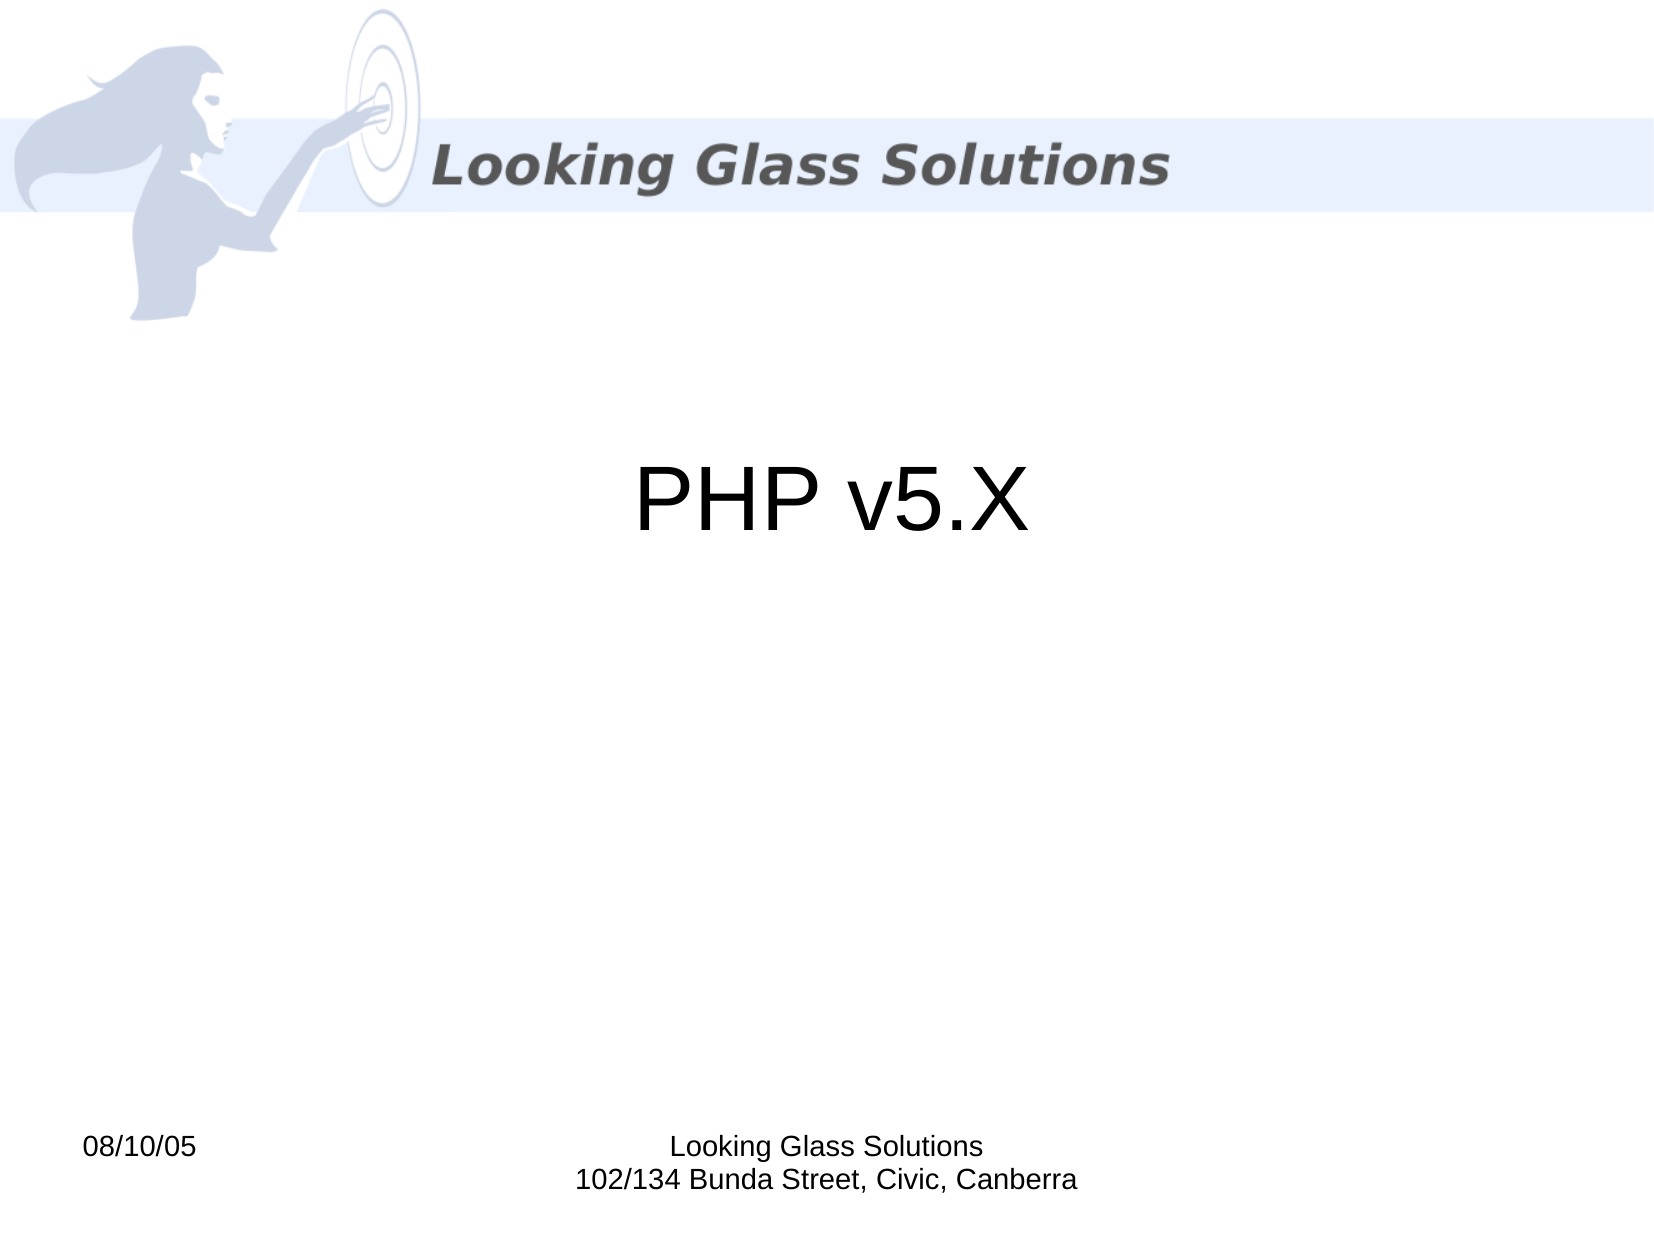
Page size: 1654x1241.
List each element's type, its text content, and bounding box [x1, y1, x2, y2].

picture [0, 0, 1654, 325]
title PHP v5.X [88, 395, 1577, 603]
